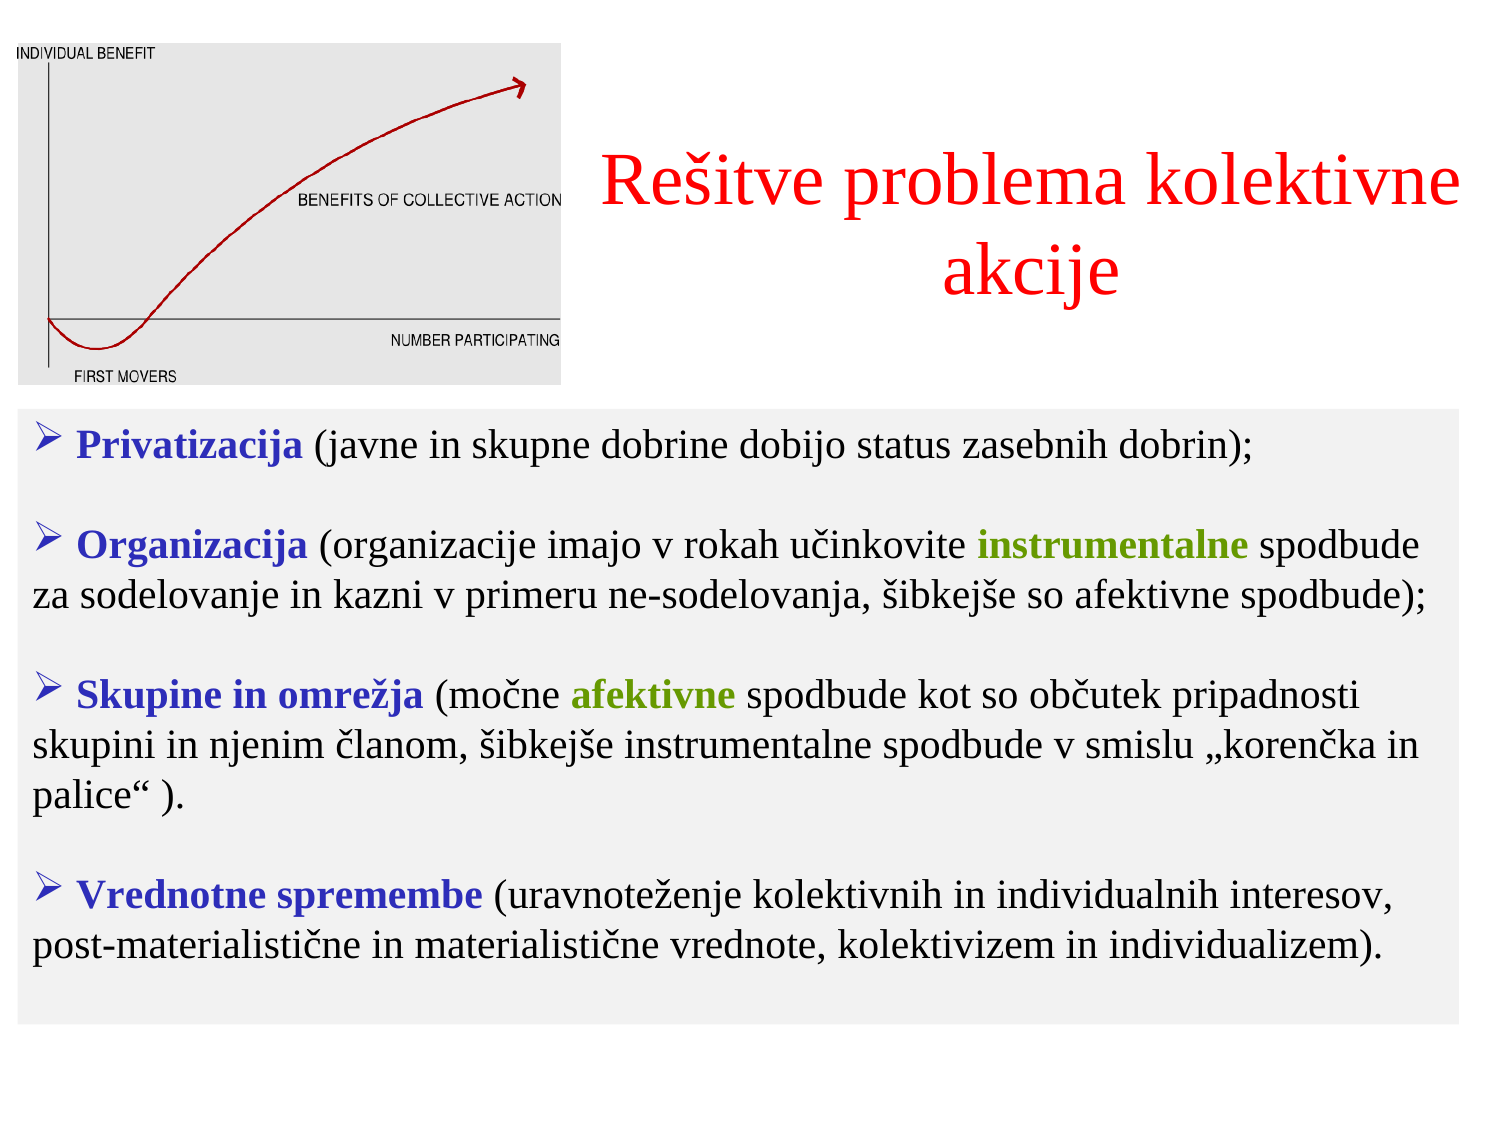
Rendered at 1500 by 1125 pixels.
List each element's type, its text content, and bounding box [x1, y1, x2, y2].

text_box Rešitve problema kolektivne akcije [584, 121, 1479, 318]
picture [17, 42, 561, 386]
text_box Privatizacija (javne in skupne dobrine dobijo status zasebnih dobrin); Organizacija (organizacije imajo v rokah učinkovite instrumentalne spodbude za sodelovanje in kazni v primeru ne-sodelovanja, šibkejše so afektivne spodbude); Skupine in omrežja (močne afektivne spodbude kot so občutek pripadnosti skupini in njenim članom, šibkejše instrumentalne spodbude v smislu „korenčka in palice“ ). Vrednotne spremembe (uravnoteženje kolektivnih in individualnih interesov, post-materialistične in materialistične vrednote, kolektivizem in individualizem). [17, 408, 1459, 1025]
